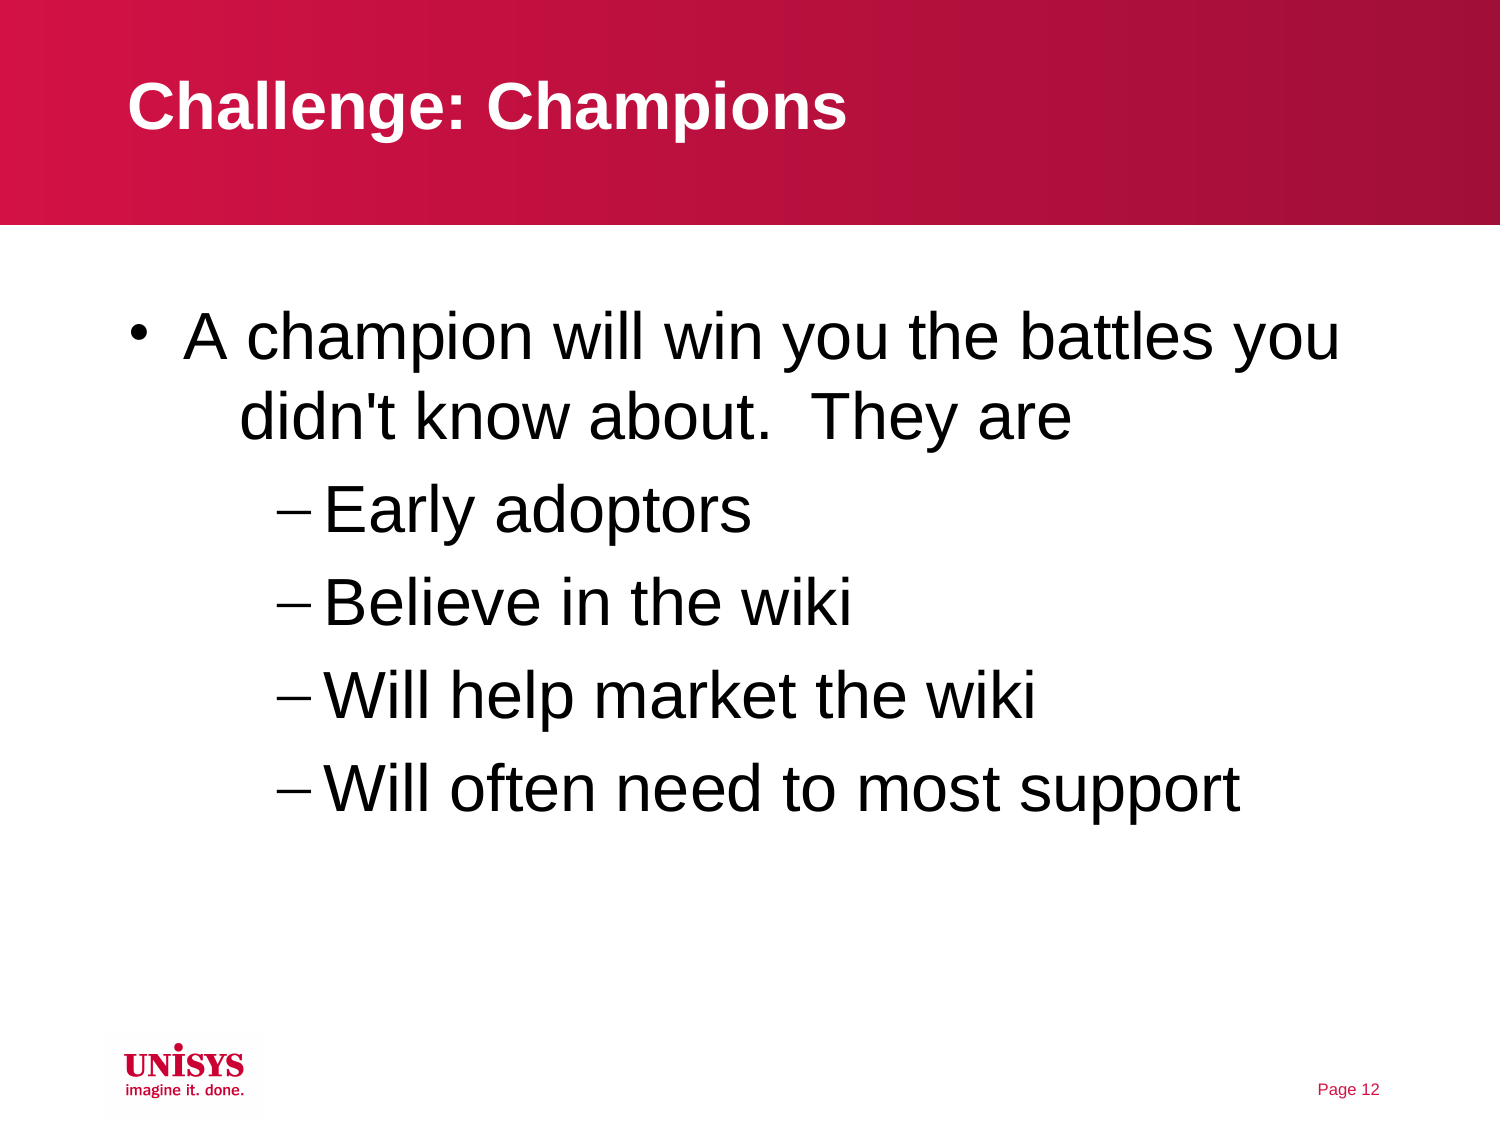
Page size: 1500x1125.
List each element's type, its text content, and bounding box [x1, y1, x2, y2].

picture [101, 1031, 265, 1118]
list A champion will win you the battles you didn't know about. They are Early adoptors Believe in the wiki Will help market the wiki Will often need to most support [112, 284, 1387, 1028]
title Challenge: Champions [112, 21, 1387, 195]
